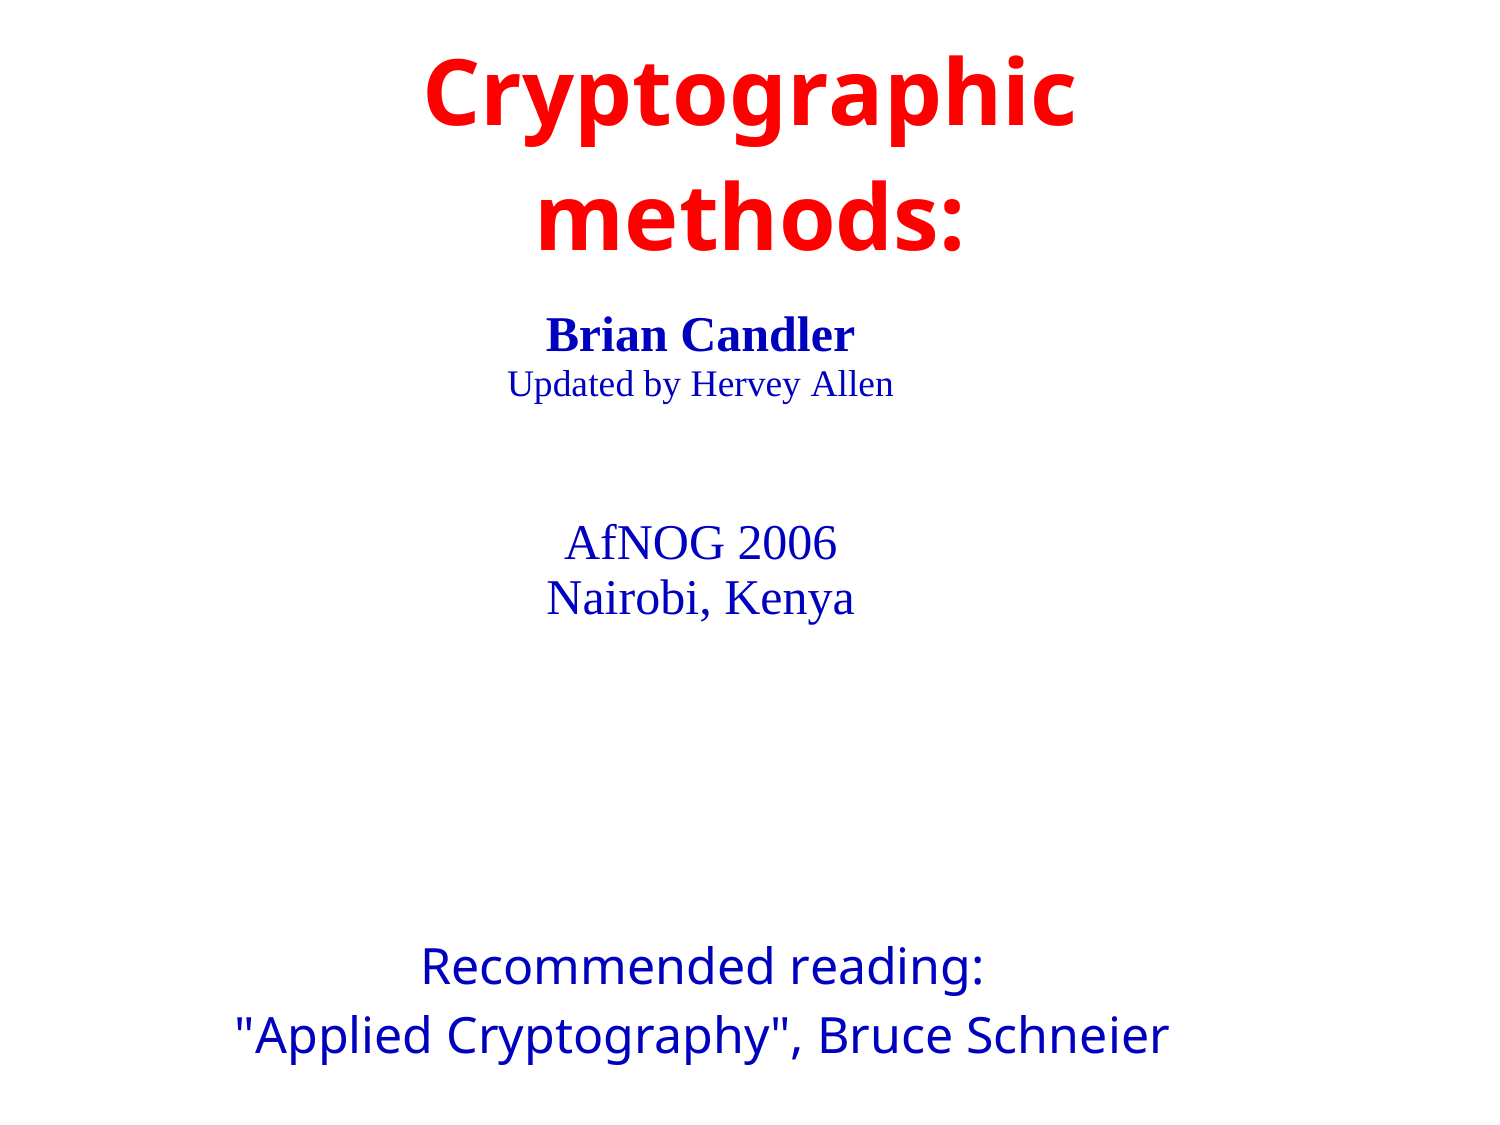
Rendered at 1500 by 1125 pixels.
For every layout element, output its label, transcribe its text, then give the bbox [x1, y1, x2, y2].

text_box Brian Candler Updated by Hervey Allen AfNOG 2006 Nairobi, Kenya [400, 299, 1001, 720]
text_box [712, 149, 788, 235]
text_box Recommended reading: "Applied Cryptography", Bruce Schneier [234, 931, 1171, 1069]
title Cryptographic methods: [215, 27, 1286, 141]
